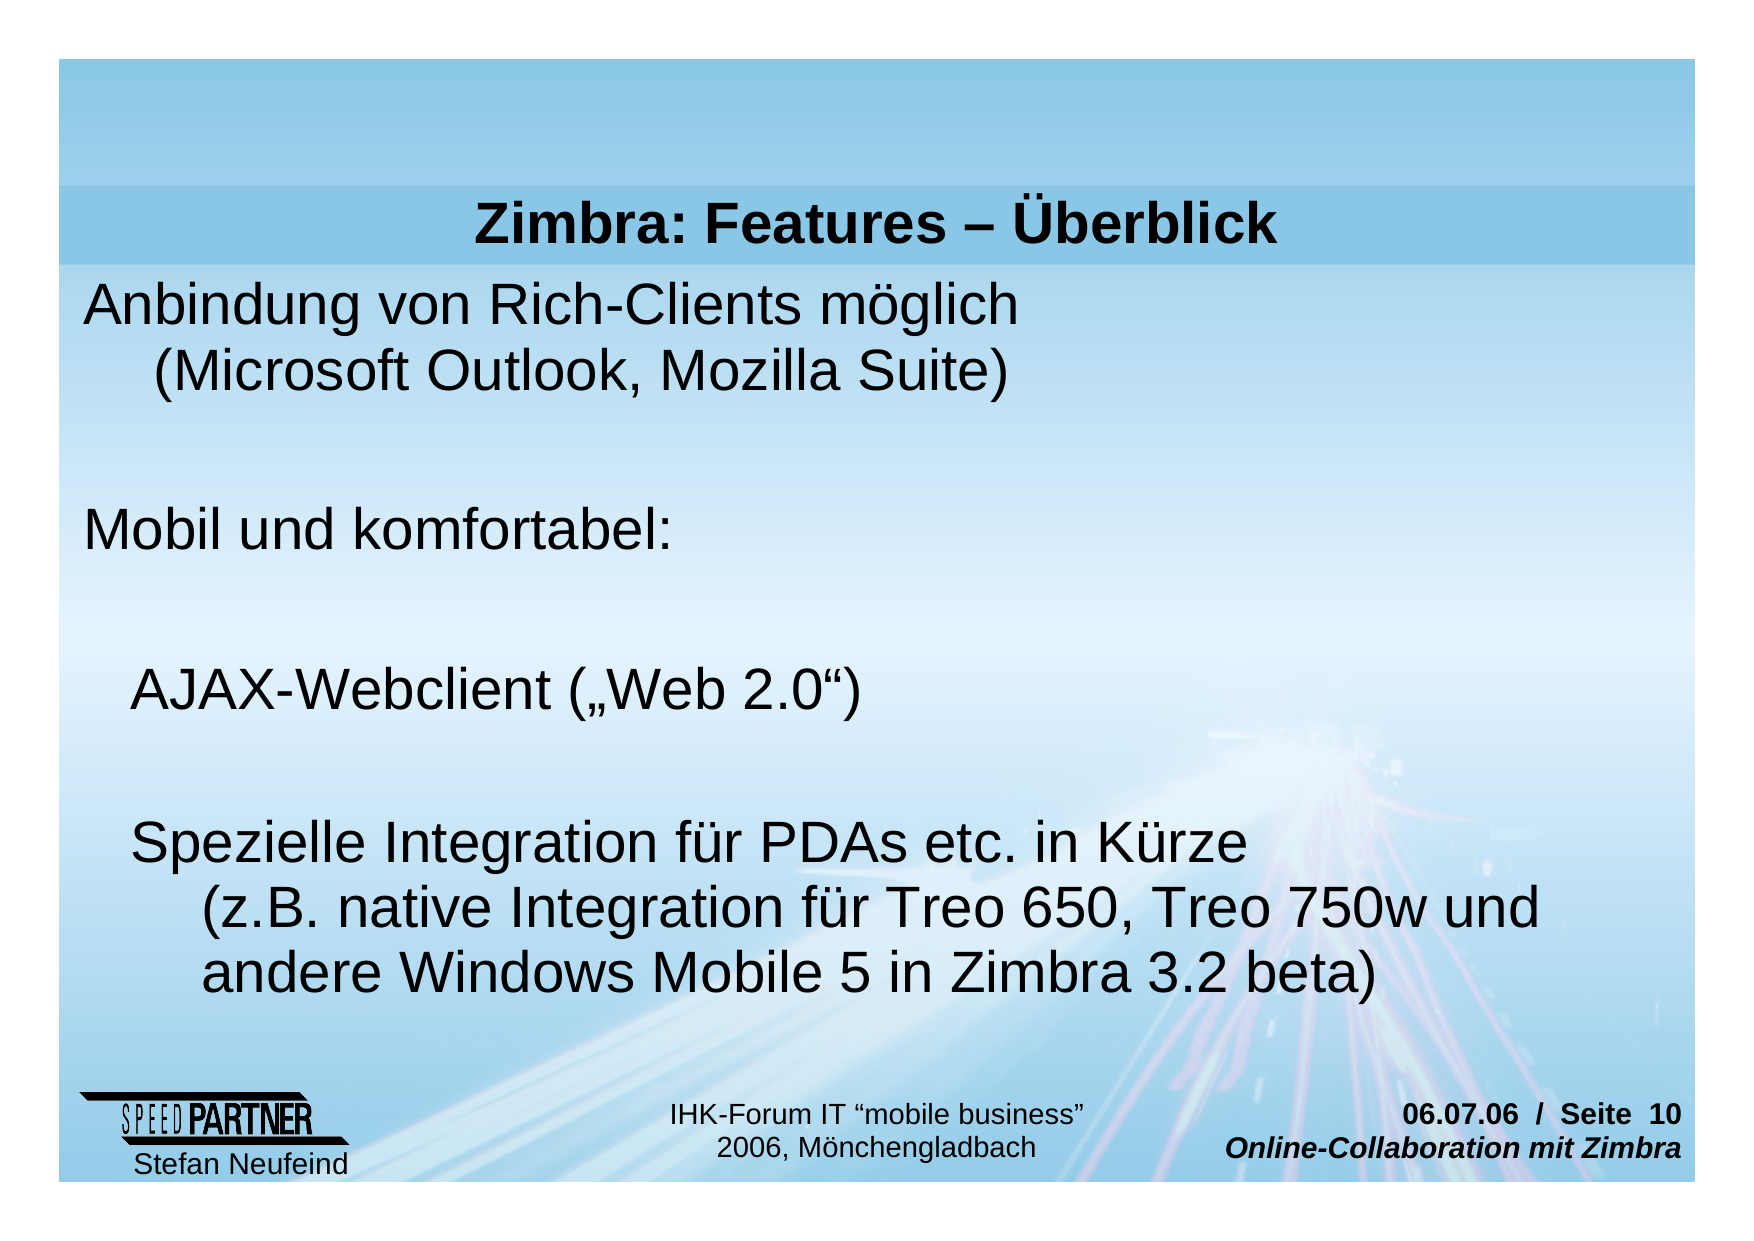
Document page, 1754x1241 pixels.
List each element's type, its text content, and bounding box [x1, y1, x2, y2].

title Zimbra: Features – Überblick [59, 190, 1695, 257]
list Anbindung von Rich-Clients möglich (Microsoft Outlook, Mozilla Suite) Mobil und komfortabel: AJAX-Webclient („Web 2.0“) Spezielle Integration für PDAs etc. in Kürze (z.B. native Integration für Treo 650, Treo 750w und andere Windows Mobile 5 in Zimbra 3.2 beta) [71, 272, 1695, 1055]
picture [59, 265, 1695, 1182]
picture [59, 59, 1695, 185]
